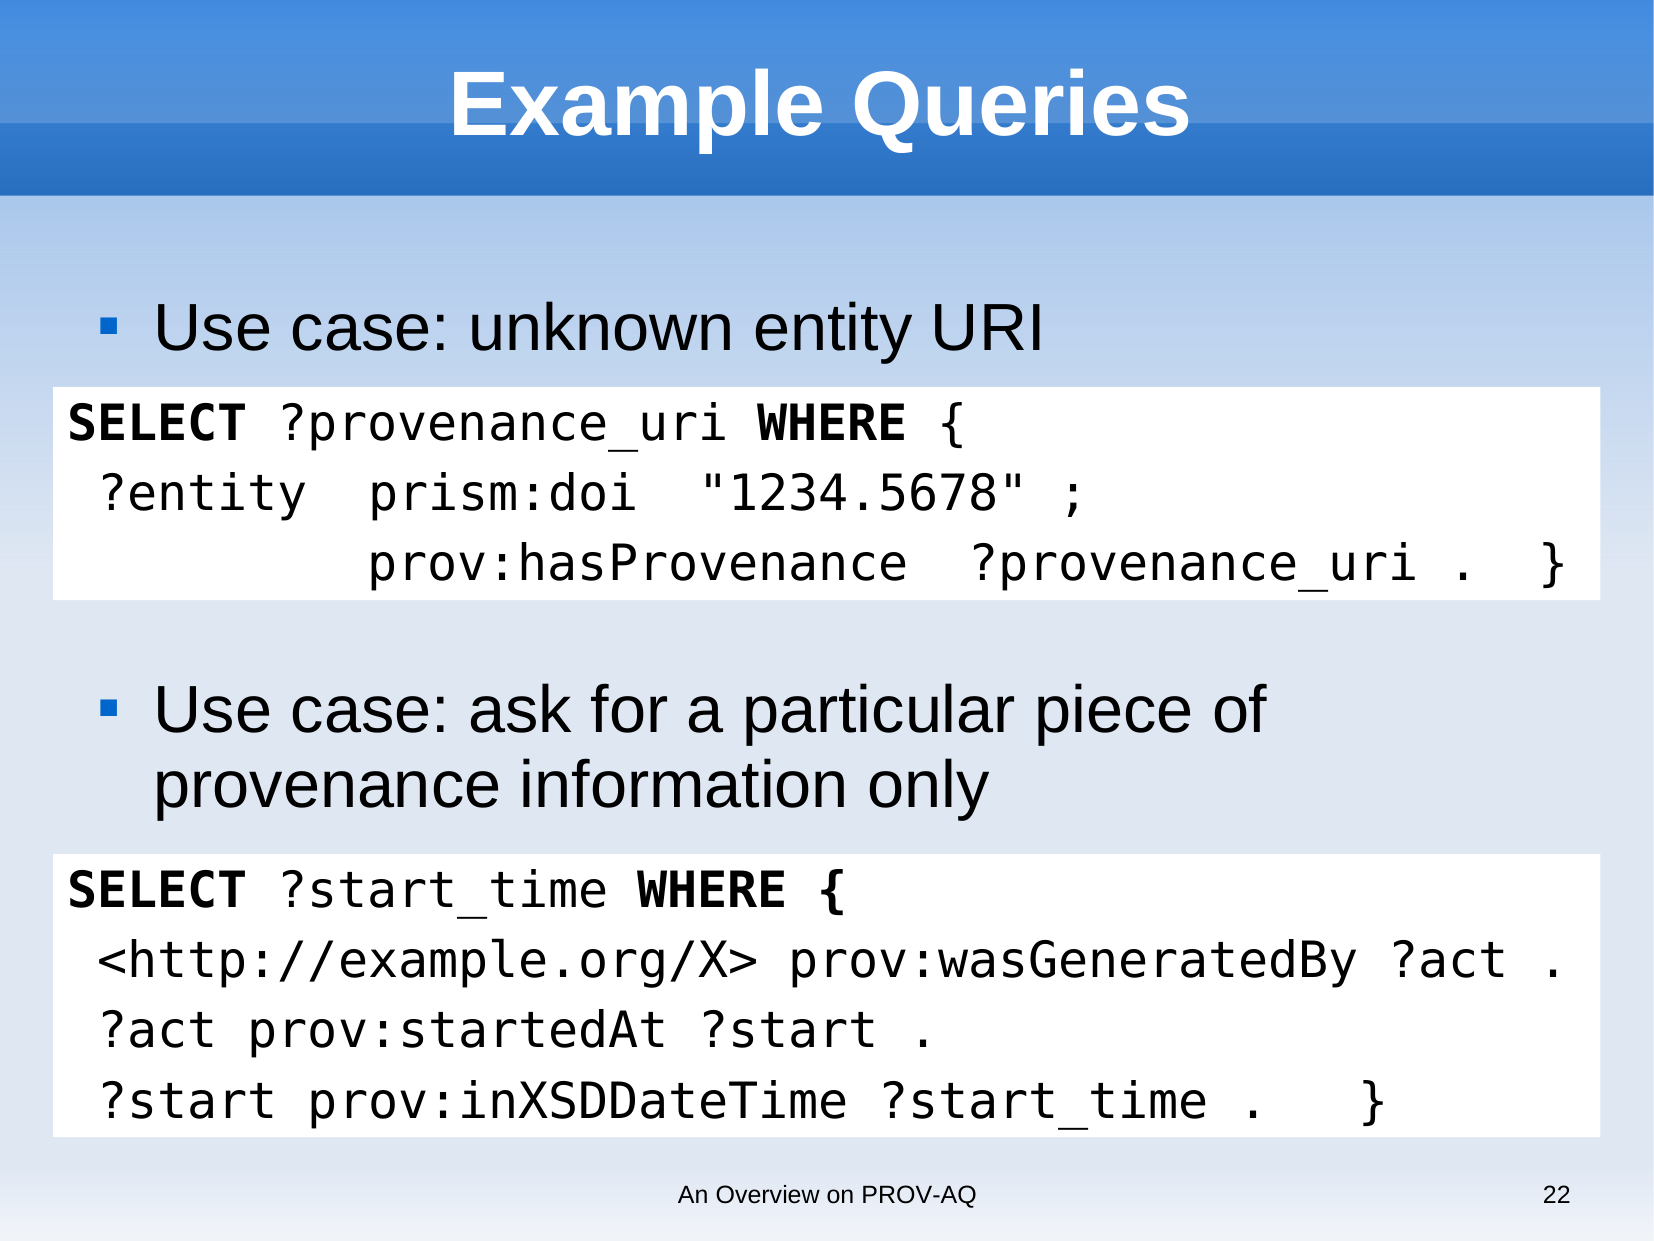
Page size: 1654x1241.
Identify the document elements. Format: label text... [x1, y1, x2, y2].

list Use case: unknown entity URI Use case: ask for a particular piece of provenance information only [82, 290, 1571, 386]
picture [0, 0, 1654, 1241]
title Example Queries [76, 0, 1565, 208]
list Use case: unknown entity URI Use case: ask for a particular piece of provenance information only [82, 601, 1571, 854]
text_box SELECT ?provenance_uri WHERE { ?entity prism:doi "1234.5678" ; prov:hasProvenance ?provenance_uri . } [53, 386, 1601, 601]
text_box SELECT ?start_time WHERE { <http://example.org/X> prov:wasGeneratedBy ?act . ?act prov:startedAt ?start . ?start prov:inXSDDateTime ?start_time . } [53, 854, 1601, 1138]
